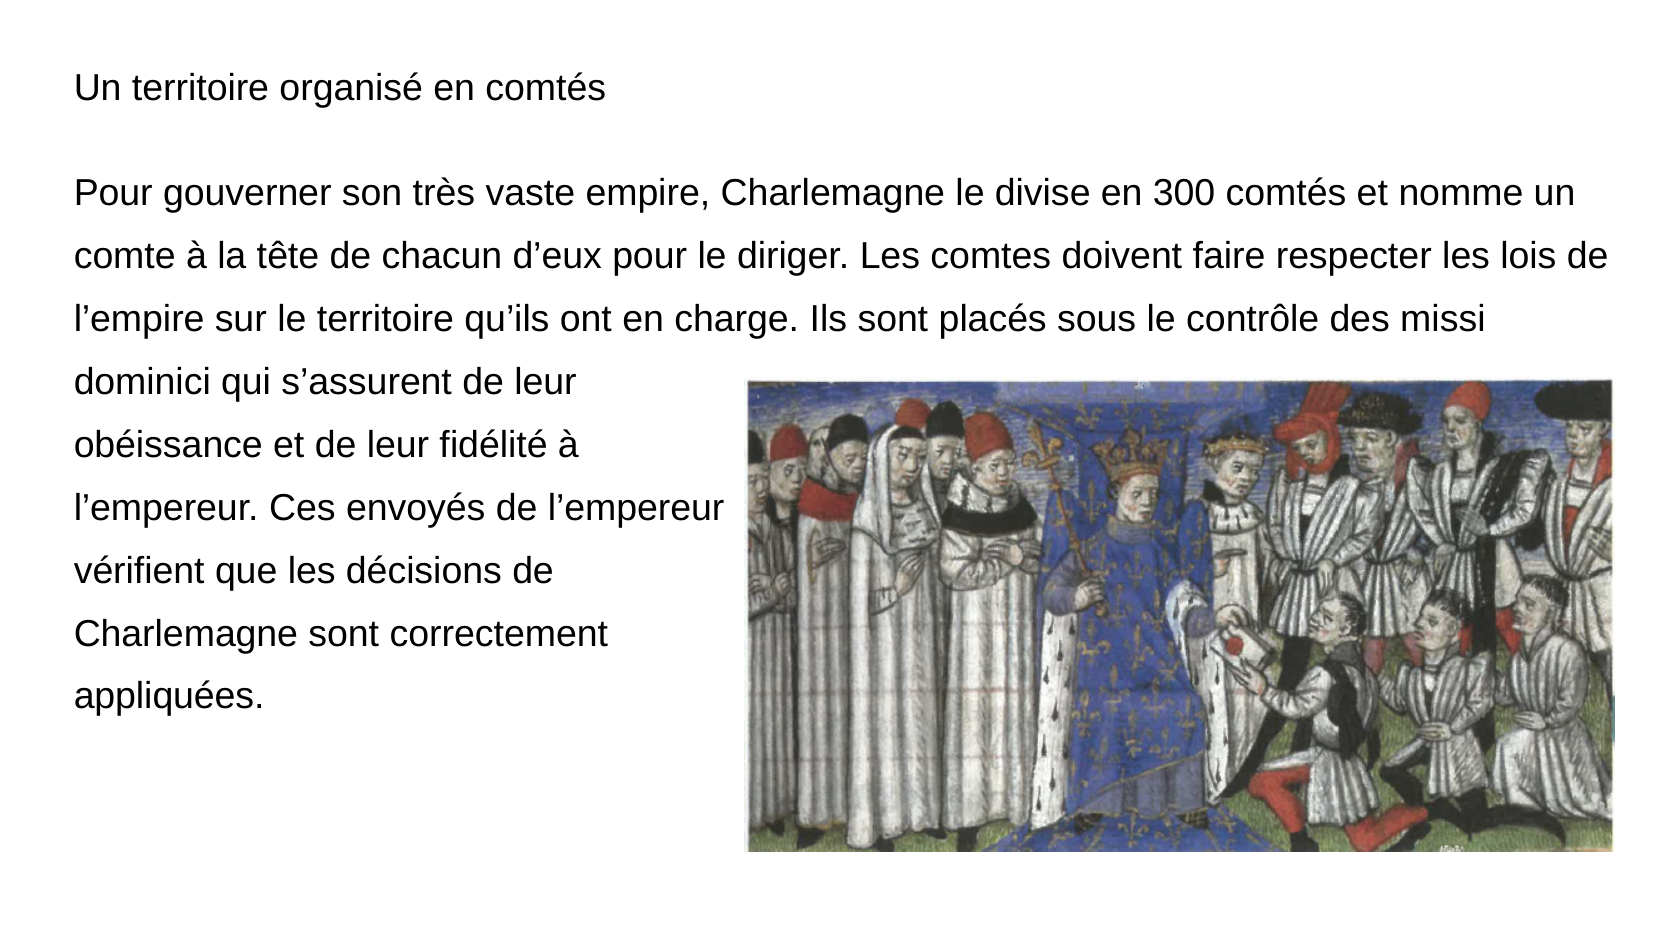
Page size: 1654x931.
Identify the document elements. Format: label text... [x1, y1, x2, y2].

text_box Un territoire organisé en comtés Pour gouverner son très vaste empire, Charlemagne le divise en 300 comtés et nomme un comte à la tête de chacun d’eux pour le diriger. Les comtes doivent faire respecter les lois de l’empire sur le territoire qu’ils ont en charge. Ils sont placés sous le contrôle des missi dominici qui s’assurent de leur obéissance et de leur fidélité à l’empereur. Ces envoyés de l’empereur vérifient que les décisions de Charlemagne sont correctement appliquées. [59, 59, 1630, 767]
picture [744, 377, 1615, 852]
